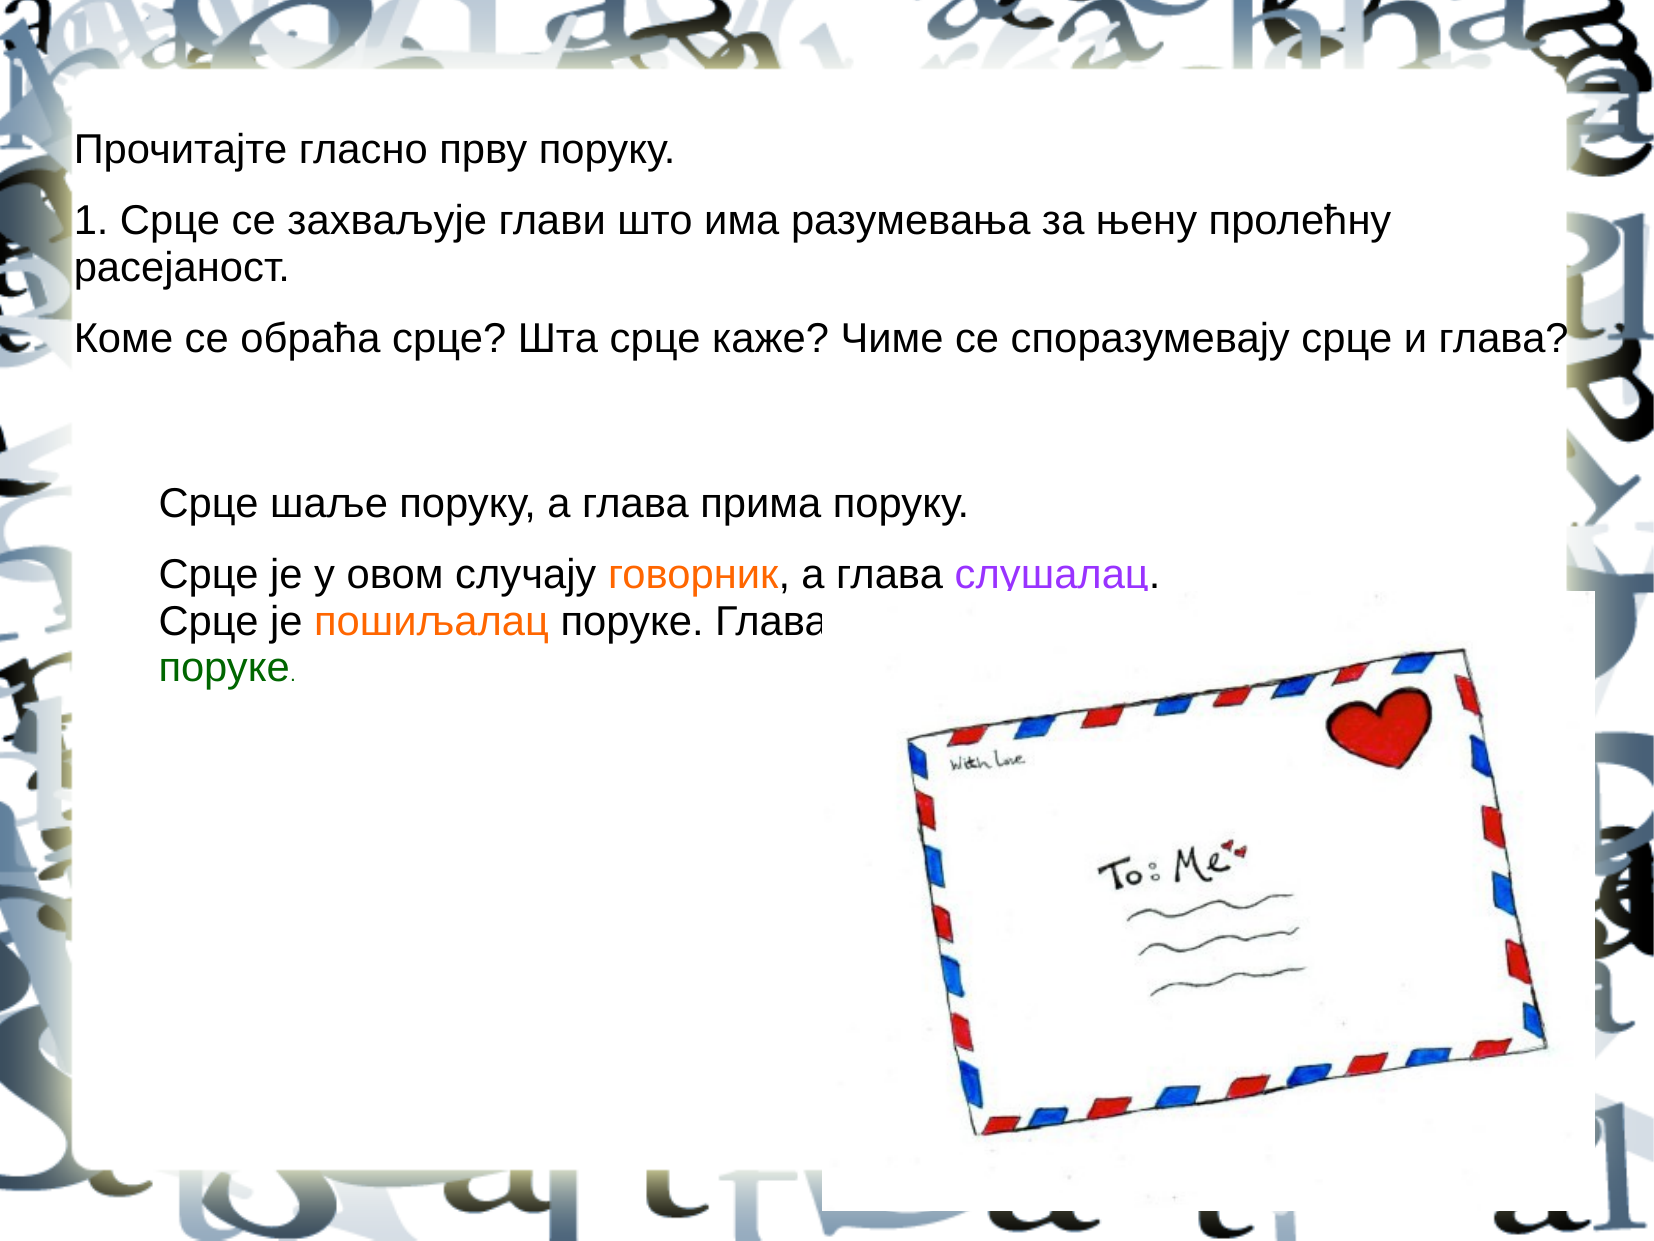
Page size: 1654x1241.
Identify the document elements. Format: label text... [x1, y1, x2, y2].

text_box Прочитајте гласно прву поруку. 1. Срце се захваљује глави што има разумевања за њену пролећну расејаност. Коме се обраћа срце? Шта срце каже? Чиме се споразумевају срце и глава? [59, 118, 1595, 489]
text_box Срце шаље поруку, а глава прима поруку. Срце је у овом случају говорник, а глава слушалац. Срце је пошиљалац поруке. Глава је прималац поруке. [143, 472, 1211, 747]
picture [0, 0, 1654, 1241]
